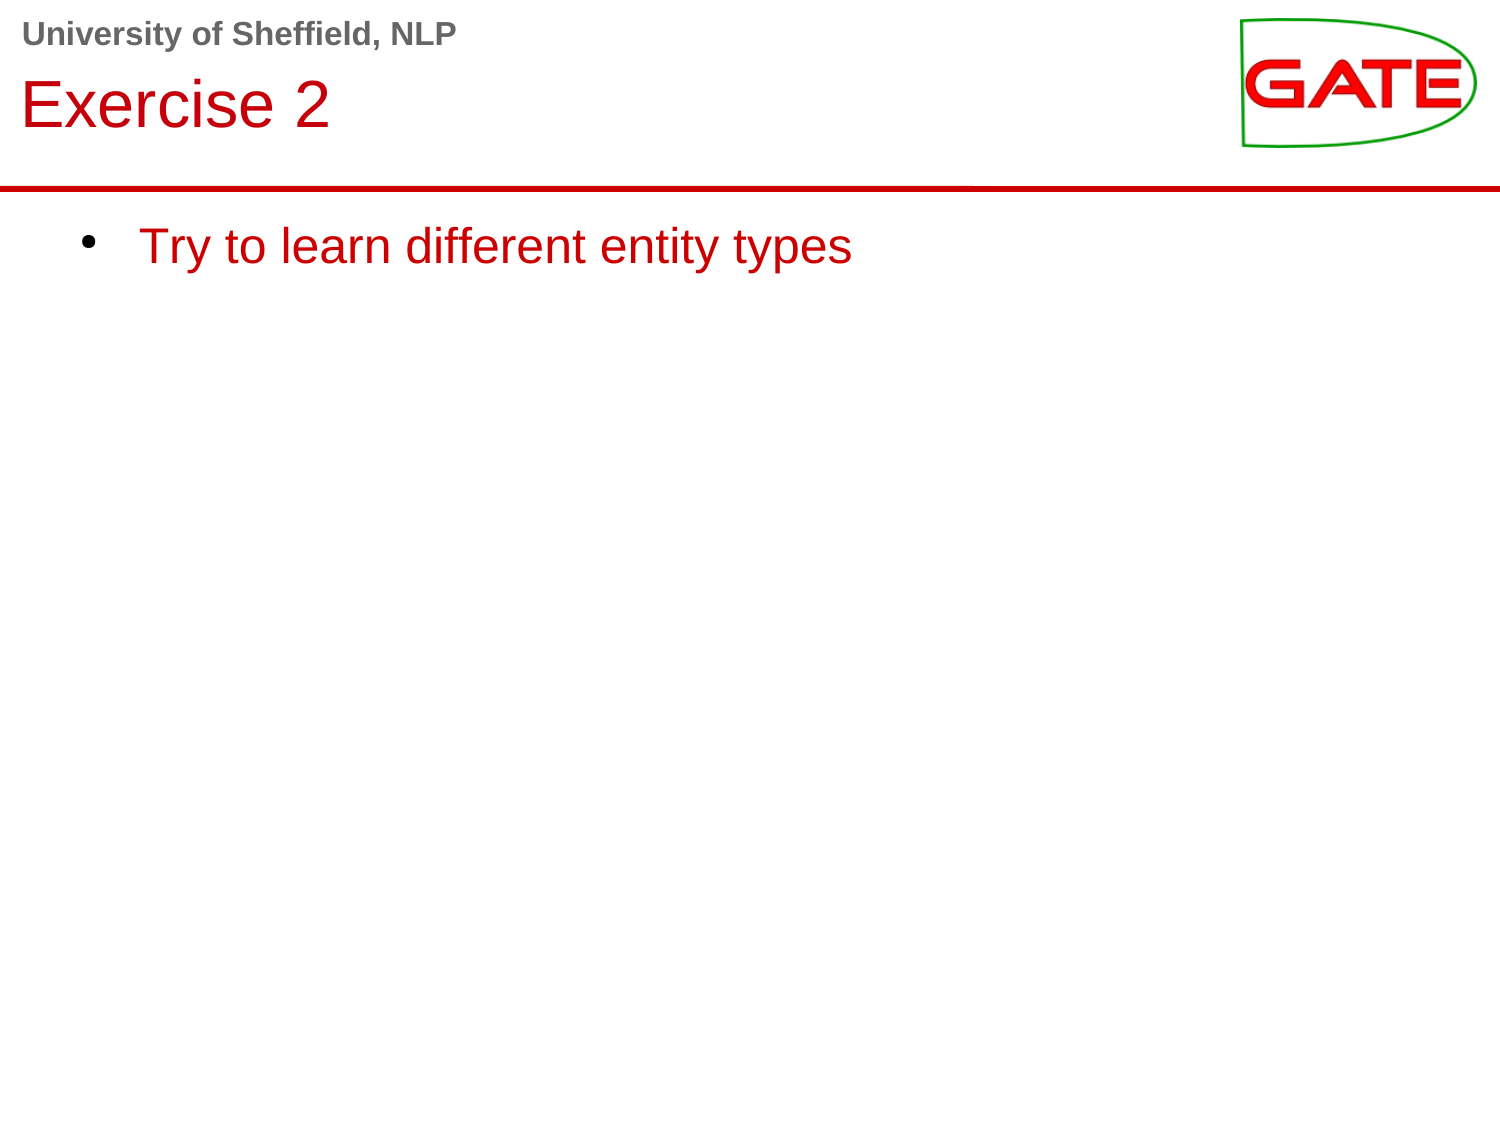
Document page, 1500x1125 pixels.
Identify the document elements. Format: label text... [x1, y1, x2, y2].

title Exercise 2 [20, 45, 1240, 166]
picture [1240, 18, 1477, 148]
list Try to learn different entity types [23, 212, 1477, 1063]
